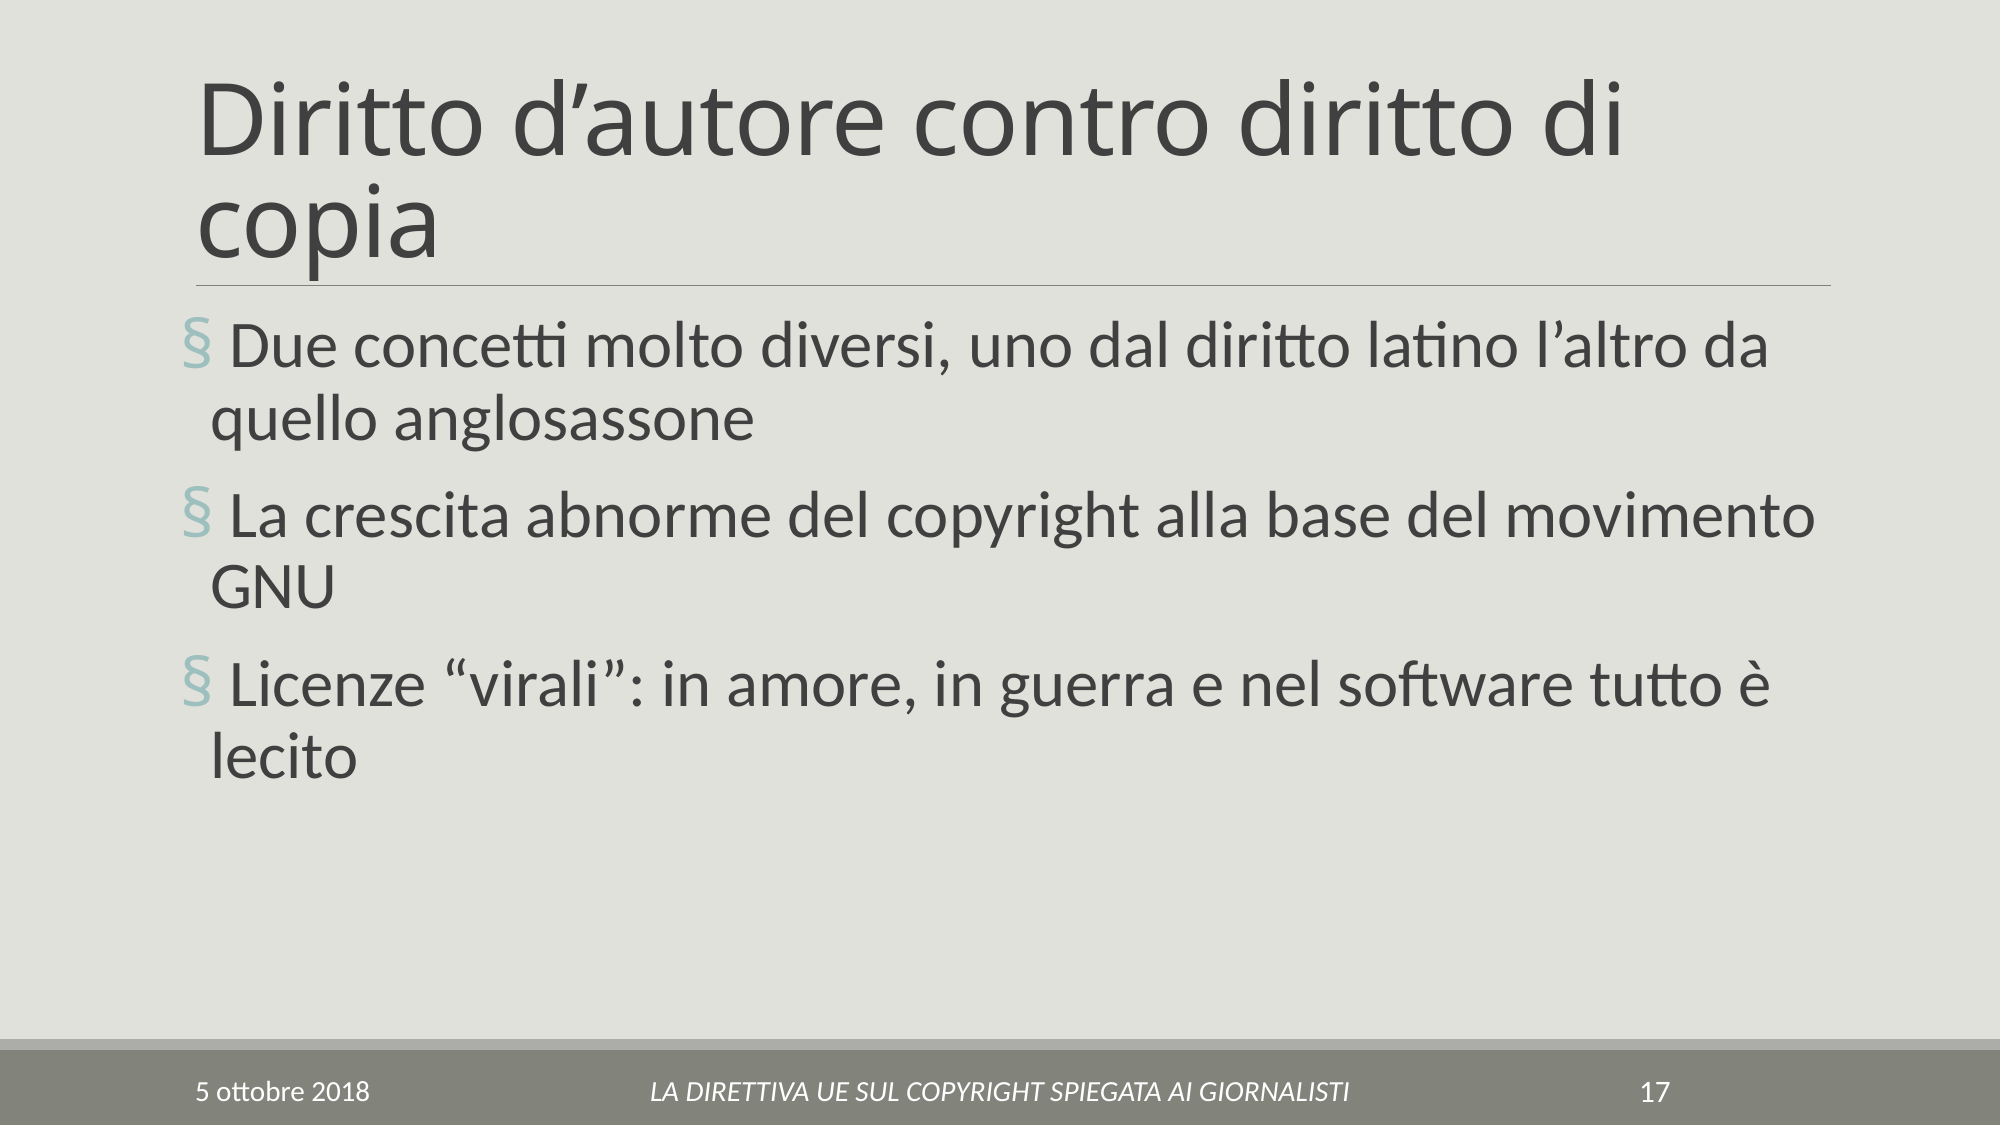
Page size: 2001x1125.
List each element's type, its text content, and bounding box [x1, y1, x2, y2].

list Due concetti molto diversi, uno dal diritto latino l’altro da quello anglosassone La crescita abnorme del copyright alla base del movimento GNU Licenze “virali”: in amore, in guerra e nel software tutto è lecito [180, 302, 1831, 963]
text_box 5 ottobre 2018 [180, 1059, 586, 1120]
text_box 17 [1624, 1059, 1840, 1120]
title Diritto d’autore contro diritto di copia [180, 47, 1831, 286]
text_box La direttiva Ue sul copyright spiegata ai giornalisti [604, 1059, 1396, 1120]
